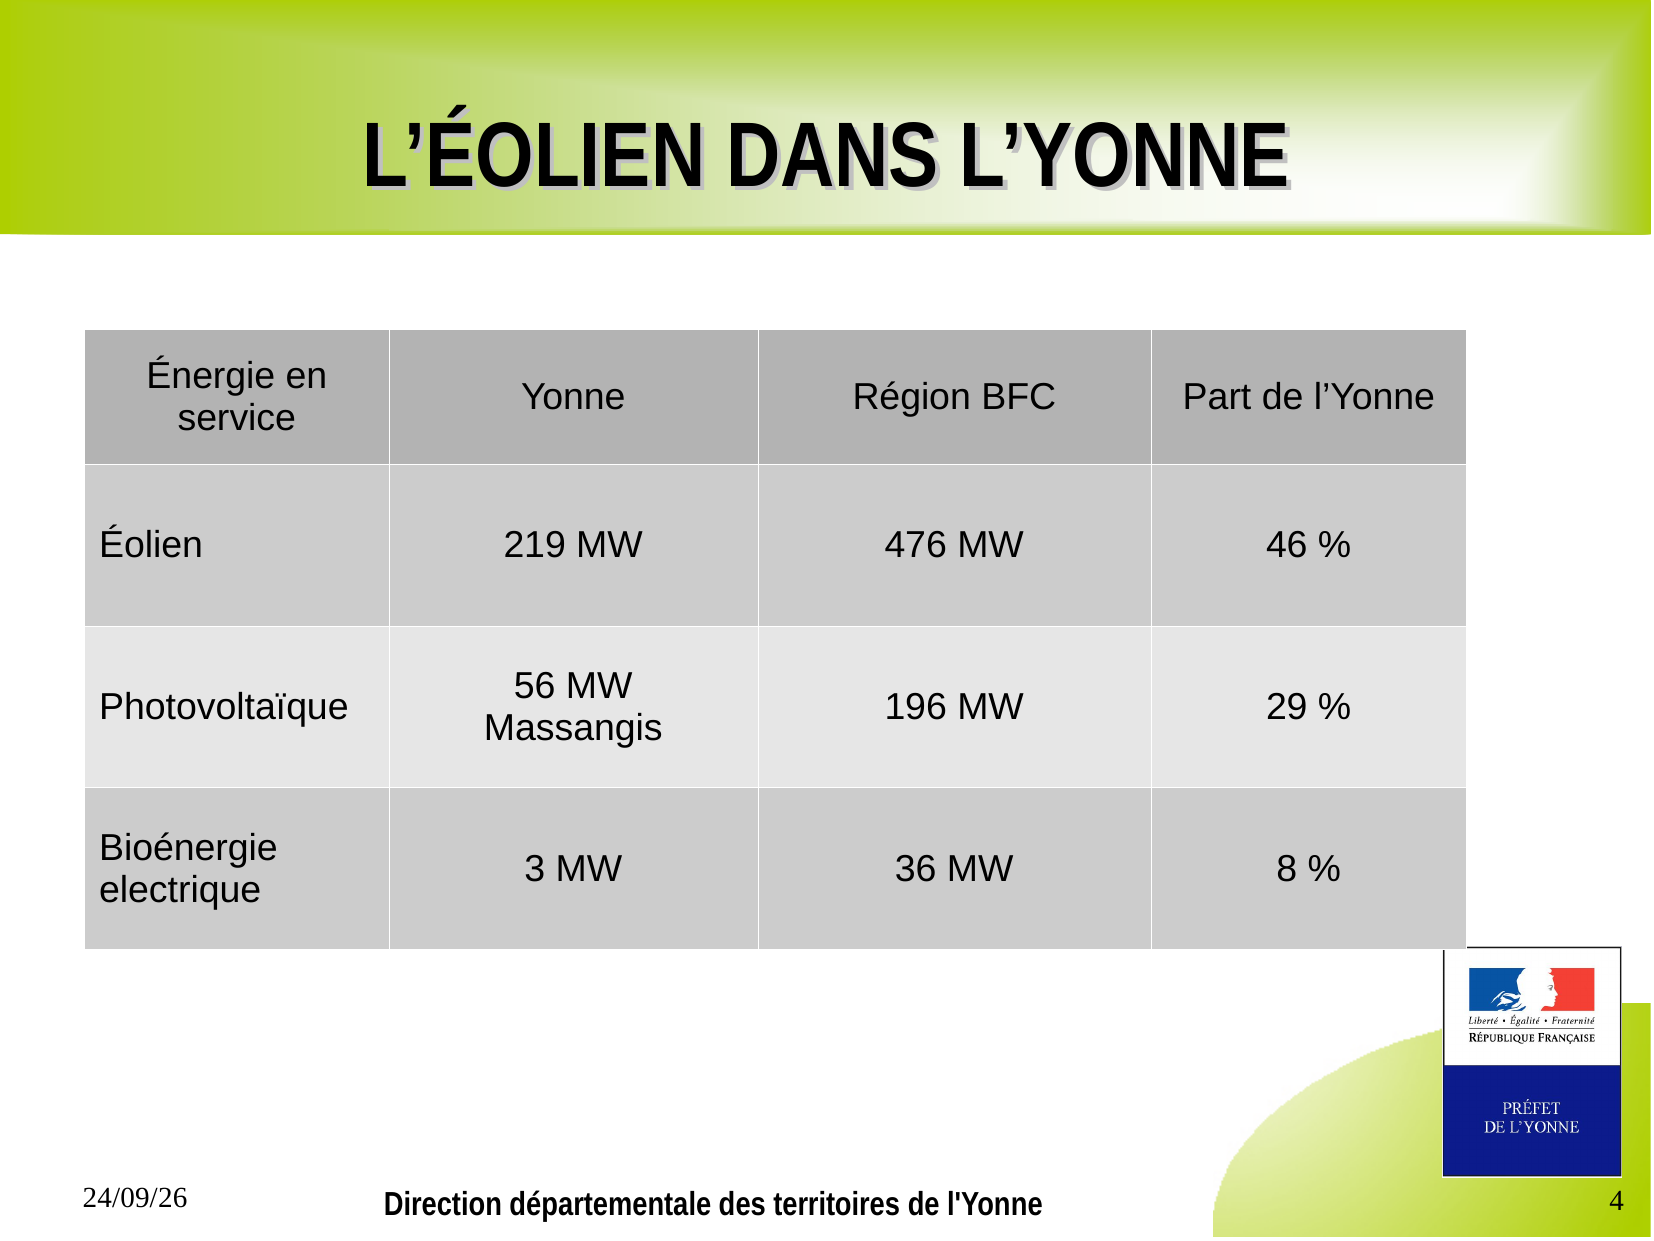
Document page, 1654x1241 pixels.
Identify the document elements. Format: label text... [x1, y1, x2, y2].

table_cell 56 MW Massangis [390, 627, 758, 787]
table_cell 476 MW [759, 465, 1151, 626]
table_header Yonne [390, 330, 758, 464]
table_cell 46 % [1152, 465, 1466, 626]
table_cell Bioénergie electrique [85, 788, 389, 949]
table_cell 36 MW [759, 788, 1151, 949]
table_cell Éolien [85, 465, 389, 626]
table_cell 196 MW [759, 627, 1151, 787]
table_cell 29 % [1152, 627, 1466, 787]
table_cell Photovoltaïque [85, 627, 389, 787]
table_header Région BFC [759, 330, 1151, 464]
table_cell 3 MW [390, 788, 758, 949]
table_header Part de l’Yonne [1152, 330, 1466, 464]
table_cell 219 MW [390, 465, 758, 626]
table_cell 8 % [1152, 788, 1466, 949]
table_header Énergie en service [85, 330, 389, 464]
title L’ÉOLIEN DANS L’YONNE [82, 49, 1571, 257]
